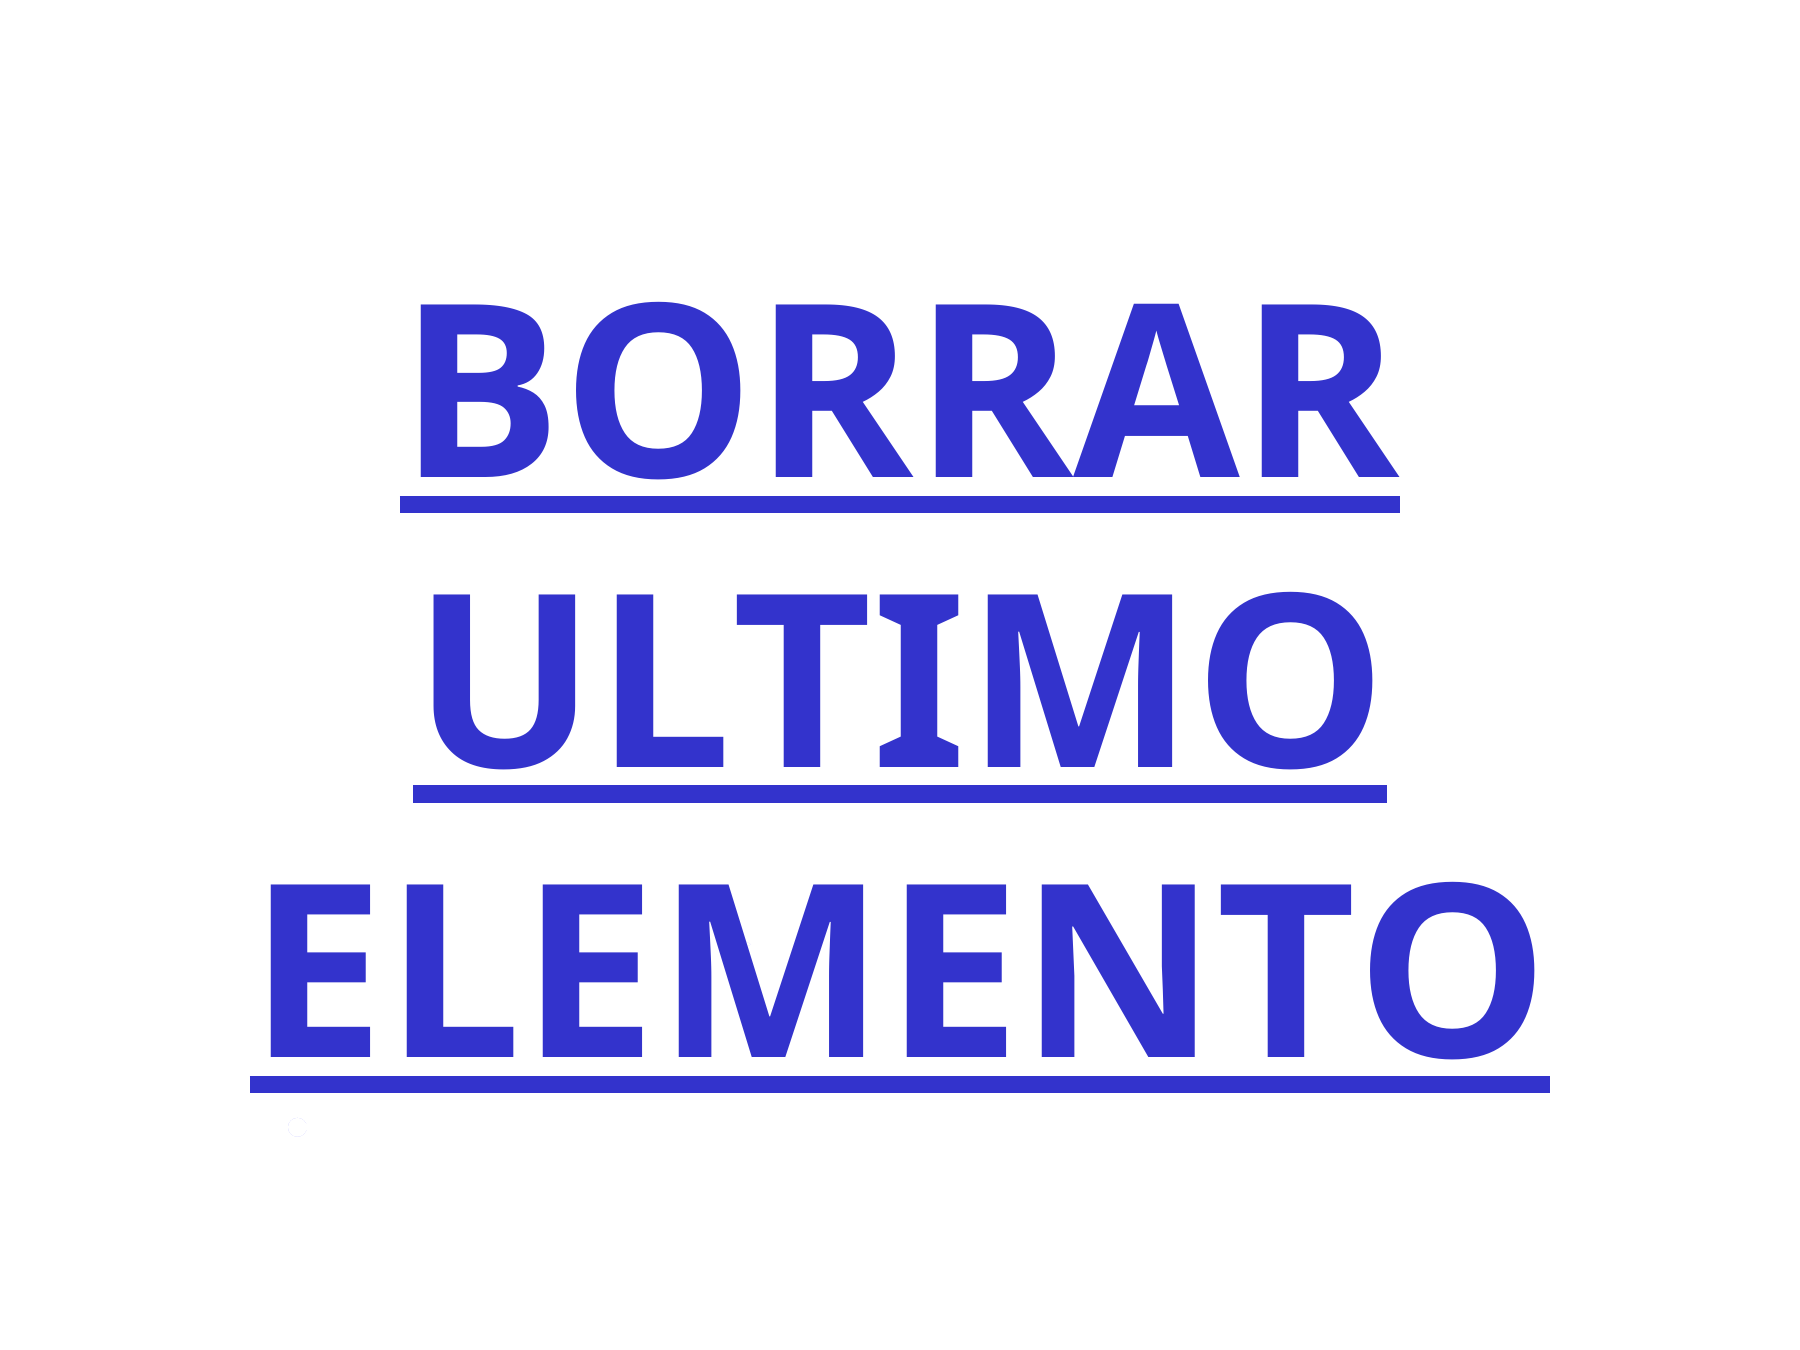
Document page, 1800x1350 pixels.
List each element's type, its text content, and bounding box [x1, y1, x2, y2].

text_box BORRAR ULTIMO ELEMENTO [0, 227, 1800, 1115]
